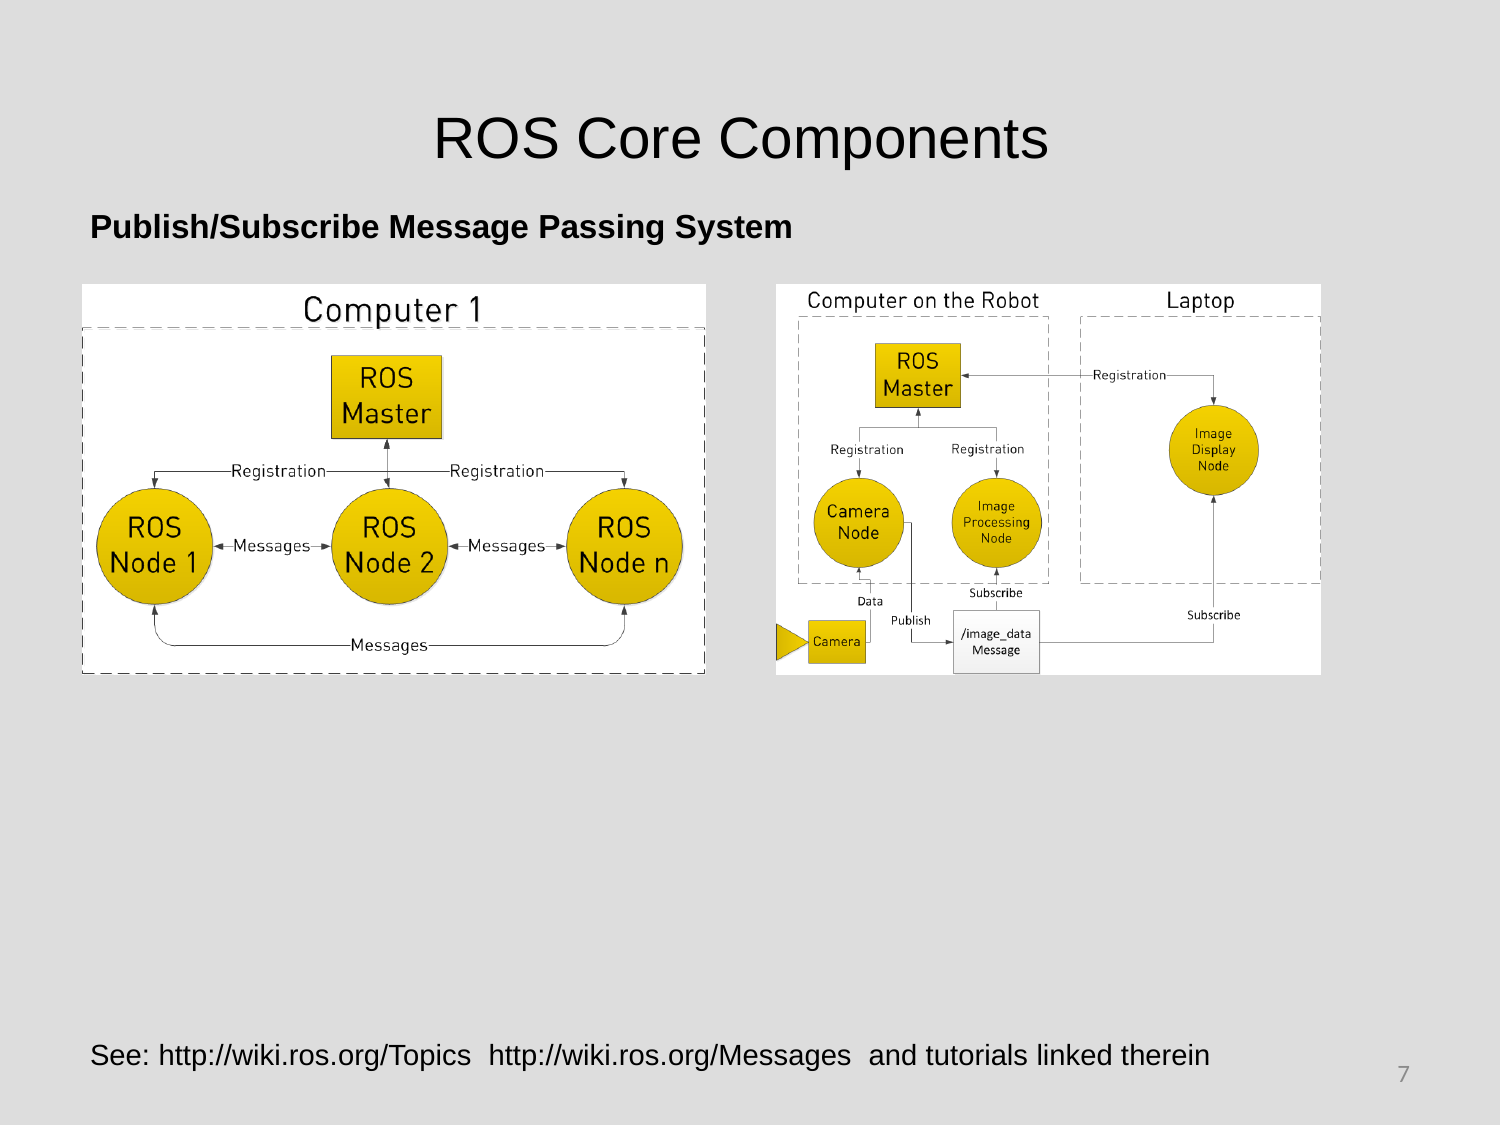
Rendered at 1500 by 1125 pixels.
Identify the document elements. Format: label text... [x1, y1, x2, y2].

subtitle Publish/Subscribe Message Passing System See: http://wiki.ros.org/Topics http://wiki.ros.org/Messages and tutorials linked therein [90, 208, 1291, 809]
title ROS Core Components [75, 45, 1425, 233]
picture [82, 284, 706, 676]
picture [776, 284, 1321, 676]
